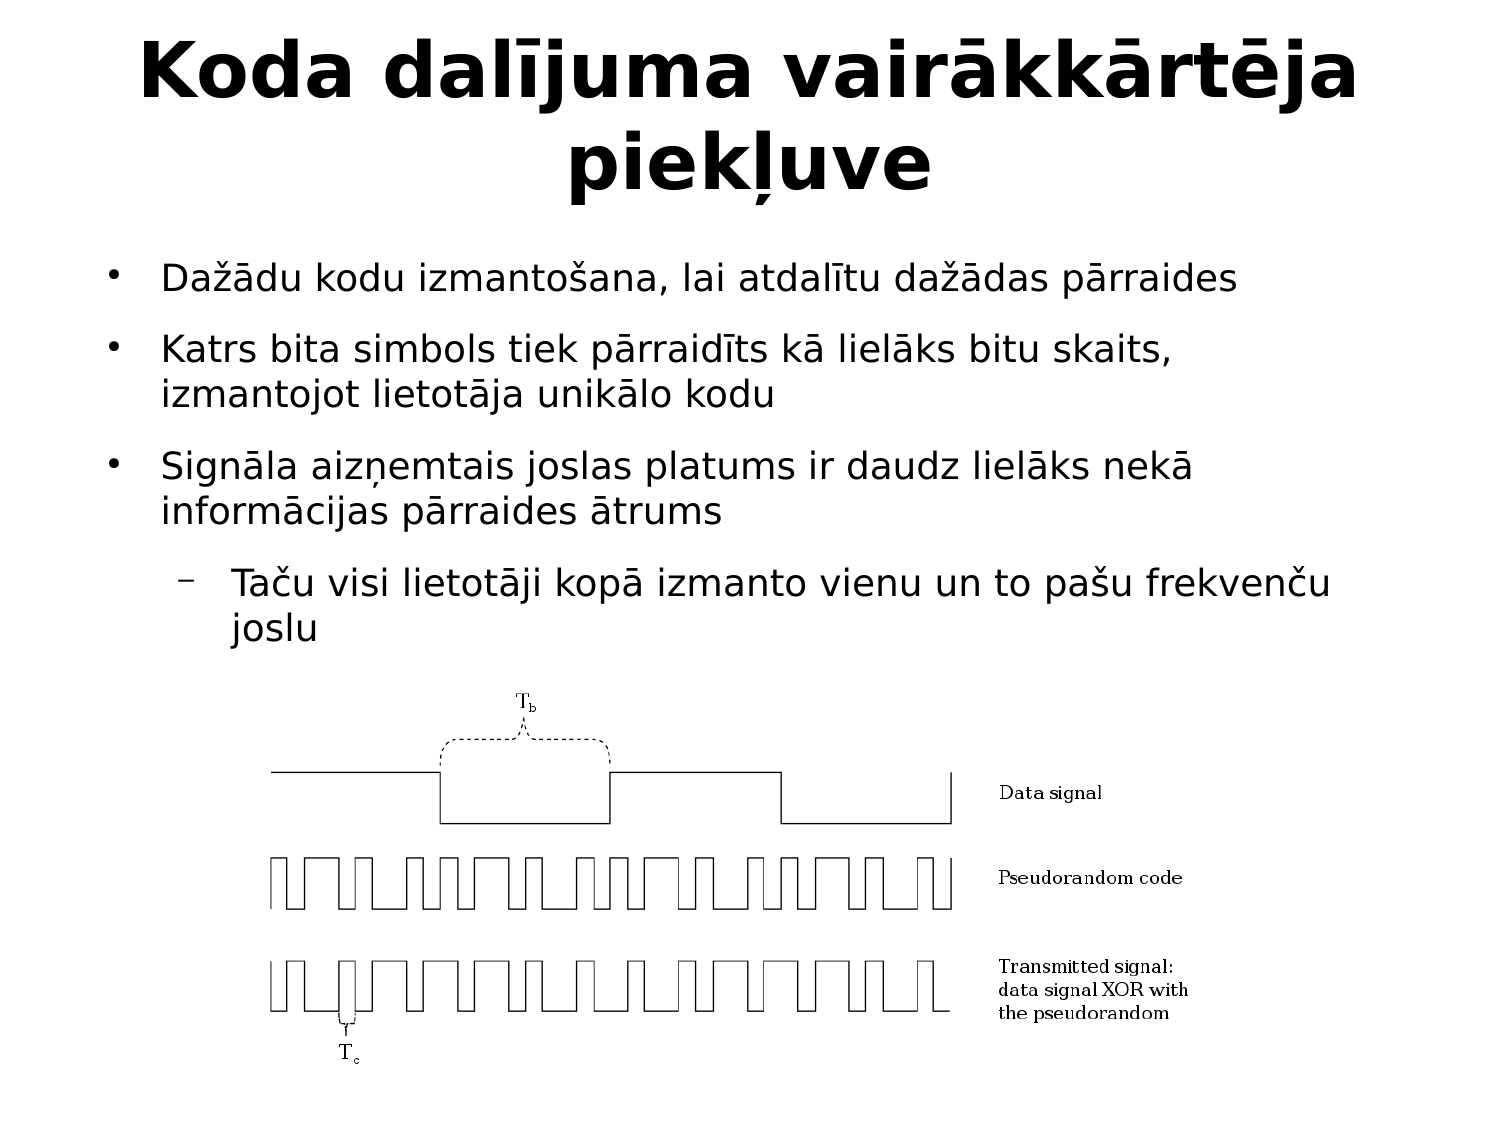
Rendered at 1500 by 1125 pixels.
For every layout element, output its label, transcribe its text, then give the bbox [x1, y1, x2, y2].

title Koda dalījuma vairākkārtēja piekļuve [75, 74, 1425, 150]
list Dažādu kodu izmantošana, lai atdalītu dažādas pārraides Katrs bita simbols tiek pārraidīts kā lielāks bitu skaits, izmantojot lietotāja unikālo kodu Signāla aizņemtais joslas platums ir daudz lielāks nekā informācijas pārraides ātrums Taču visi lietotāji kopā izmanto vienu un to pašu frekvenču joslu [75, 246, 1395, 642]
picture [257, 679, 1213, 1075]
